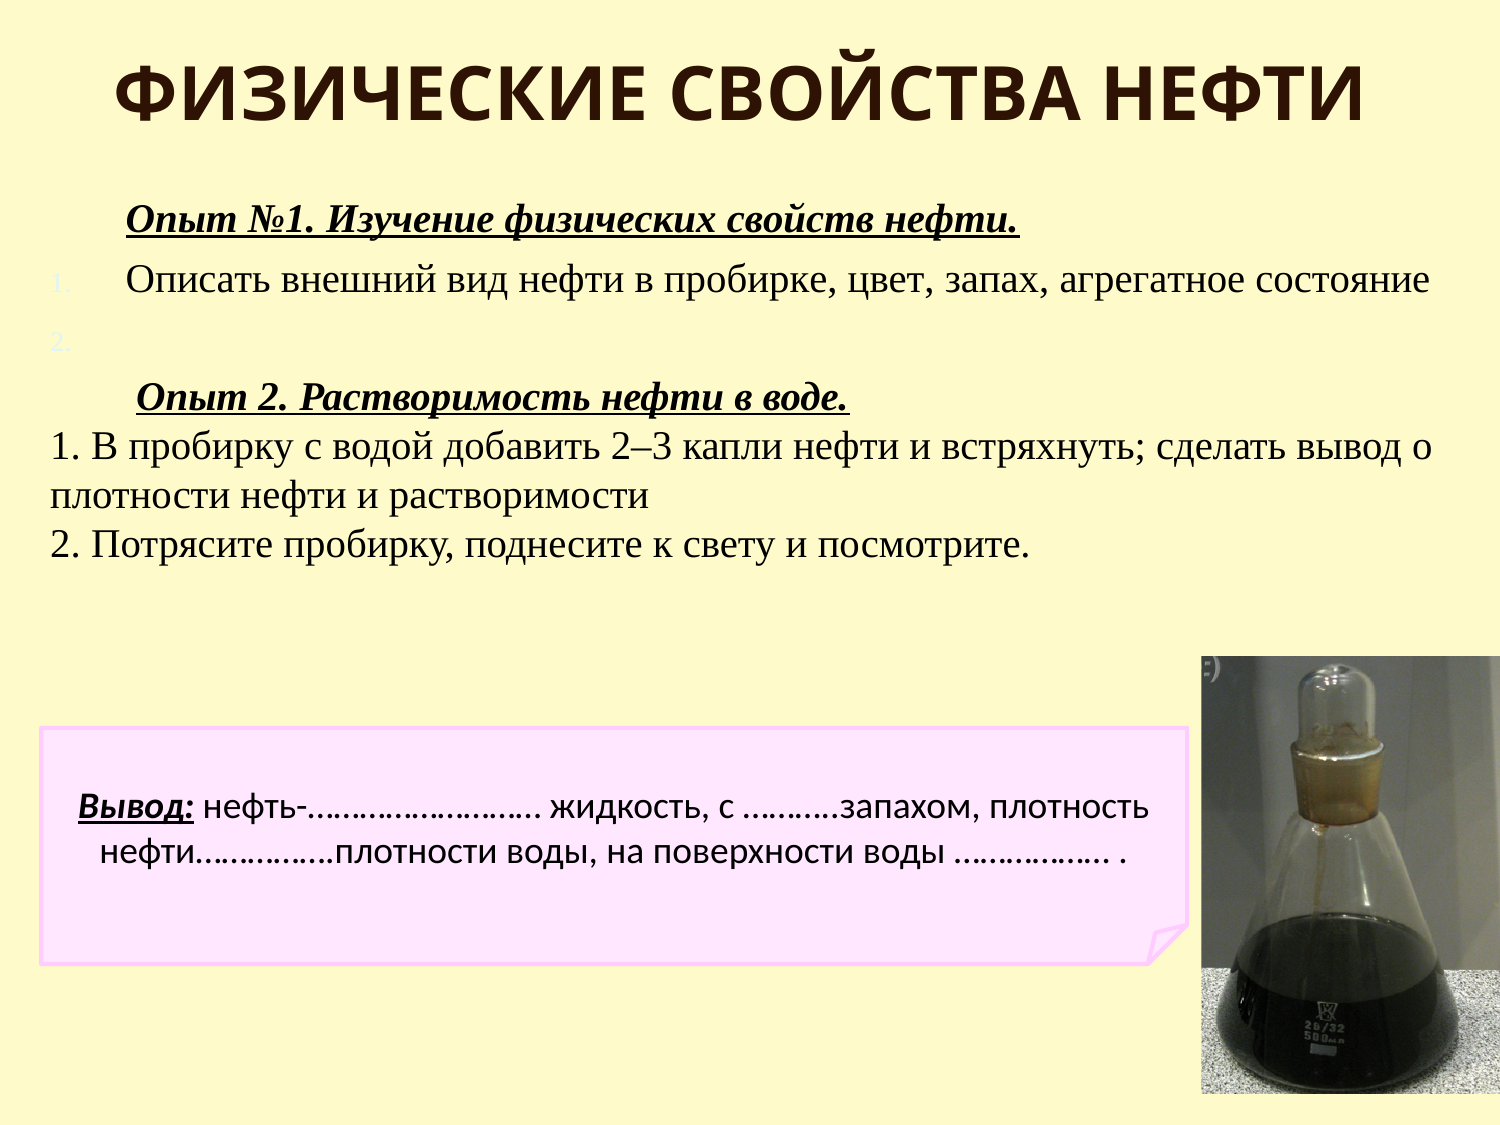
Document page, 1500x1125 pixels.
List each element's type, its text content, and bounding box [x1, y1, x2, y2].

title Физические свойства нефти [35, 30, 1447, 150]
list Опыт №1. Изучение физических свойств нефти. Описать внешний вид нефти в пробирке, цвет, запах, агрегатное состояние Опыт 2. Растворимость нефти в воде. 1. В пробирку с водой добавить 2–3 капли нефти и встряхнуть; сделать вывод о плотности нефти и растворимости 2. Потрясите пробирку, поднесите к свету и посмотрите. [35, 184, 1459, 622]
picture [1201, 656, 1500, 1094]
text_box Вывод: нефть-……………………… жидкость, с ………..запахом, плотность нефти…………….плотности воды, на поверхности воды ……………… . [41, 727, 1188, 965]
